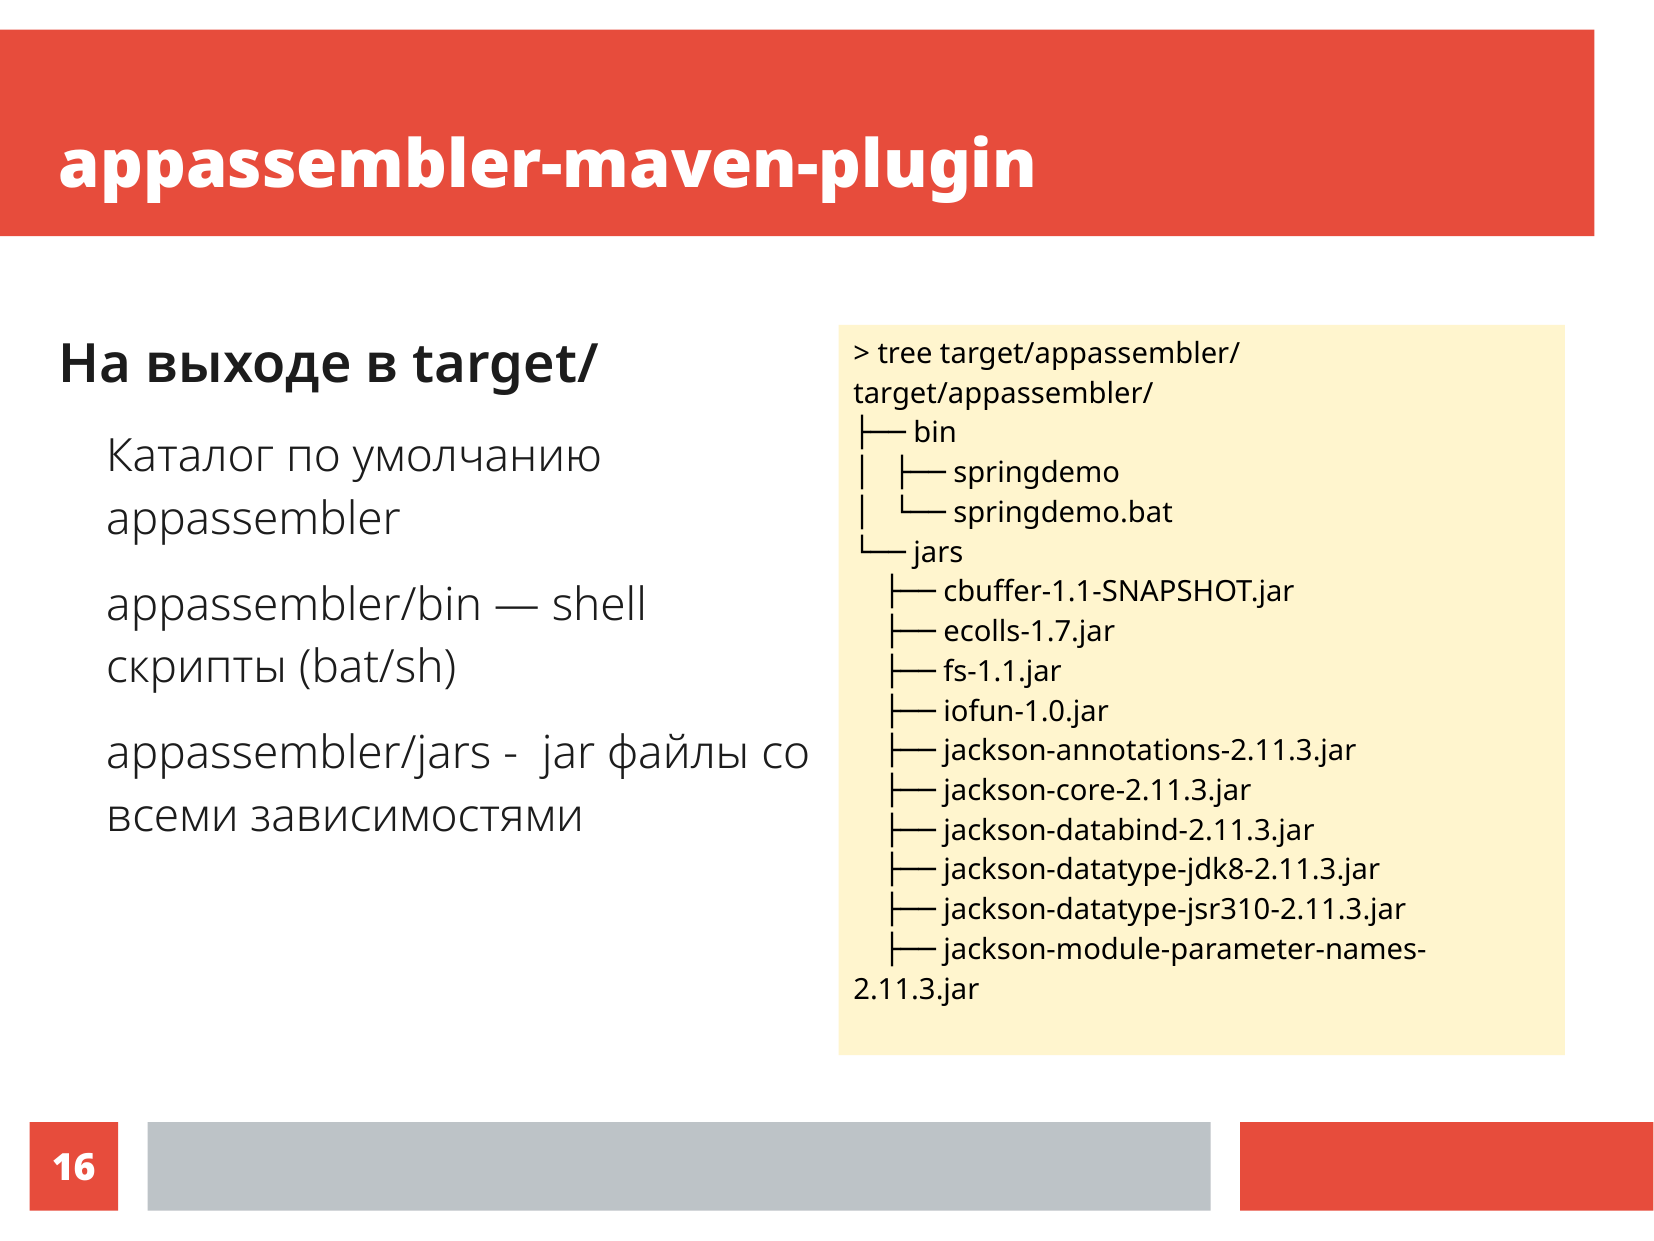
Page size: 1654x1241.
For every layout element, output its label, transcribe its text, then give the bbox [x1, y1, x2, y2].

list На выходе в target/ Каталог по умолчанию appassembler appassembler/bin — shell скрипты (bat/sh) appassembler/jars - jar файлы со всеми зависимостями [59, 324, 815, 1093]
title appassembler-maven-plugin [59, 59, 1595, 207]
text_box > tree target/appassembler/ target/appassembler/ ├── bin │ ├── springdemo │ └── springdemo.bat └── jars ├── cbuffer-1.1-SNAPSHOT.jar ├── ecolls-1.7.jar ├── fs-1.1.jar ├── iofun-1.0.jar ├── jackson-annotations-2.11.3.jar ├── jackson-core-2.11.3.jar ├── jackson-databind-2.11.3.jar ├── jackson-datatype-jdk8-2.11.3.jar ├── jackson-datatype-jsr310-2.11.3.jar ├── jackson-module-parameter-names-2.11.3.jar [838, 324, 1565, 957]
